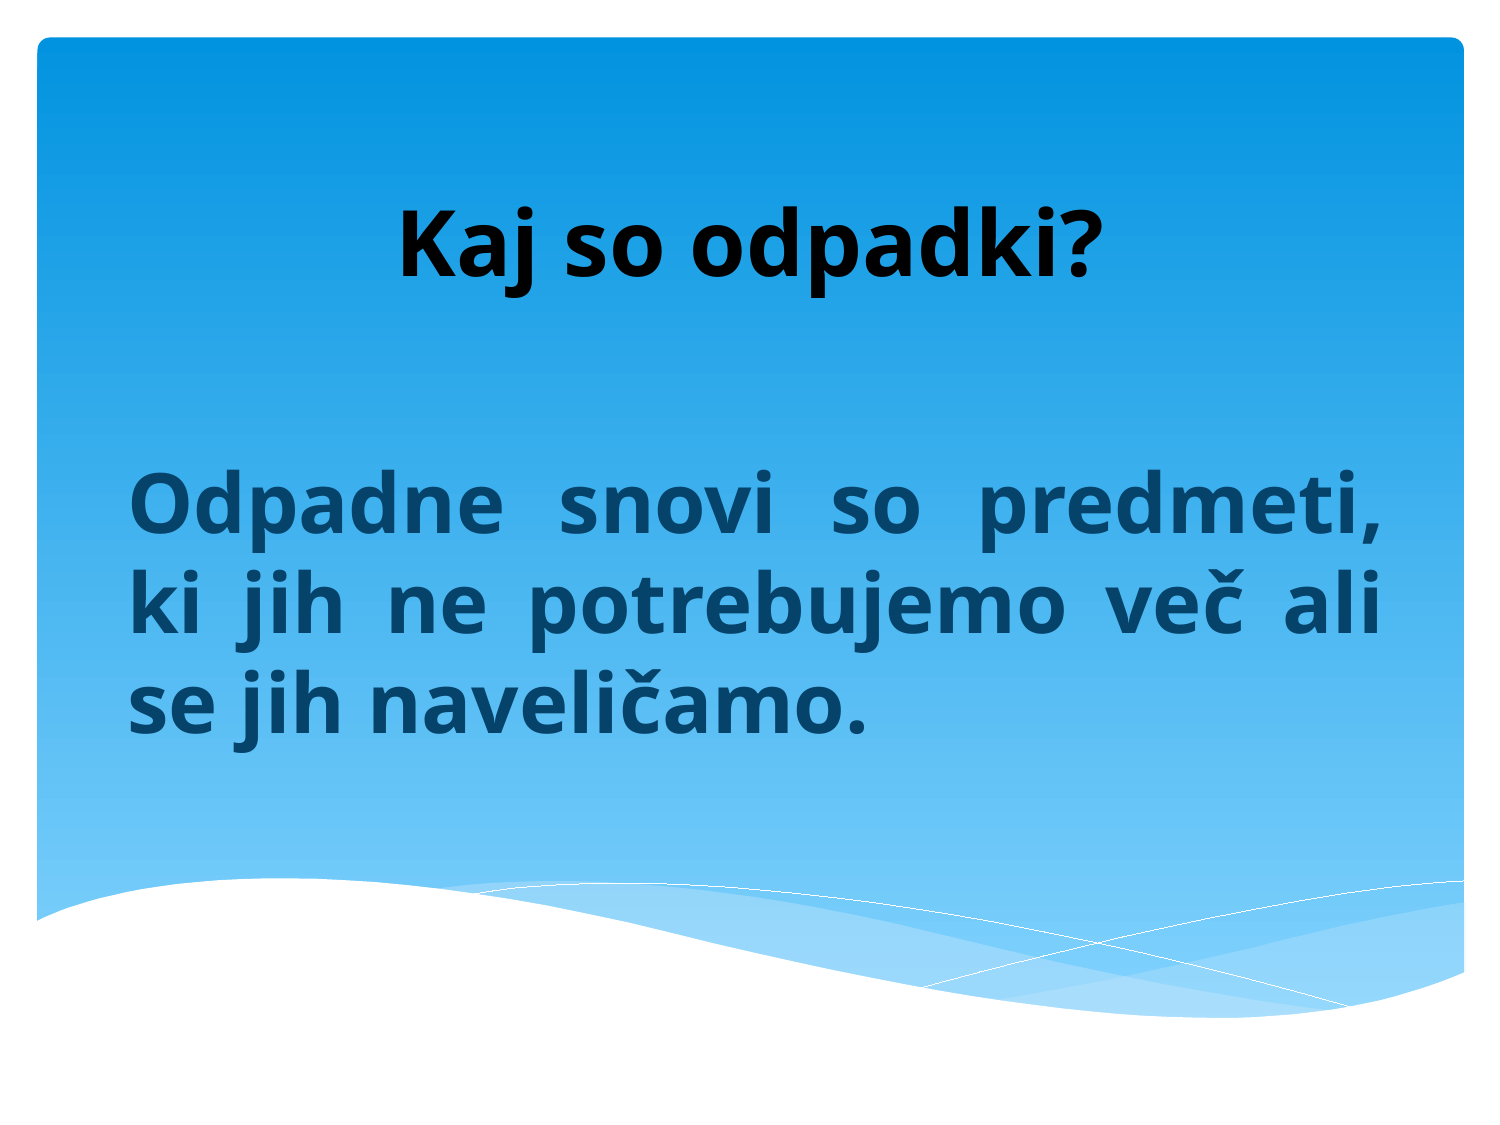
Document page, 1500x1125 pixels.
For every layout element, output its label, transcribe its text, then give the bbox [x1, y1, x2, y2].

title Kaj so odpadki? [112, 125, 1388, 303]
subtitle Odpadne snovi so predmeti, ki jih ne potrebujemo več ali se jih naveličamo. [112, 326, 1400, 1012]
